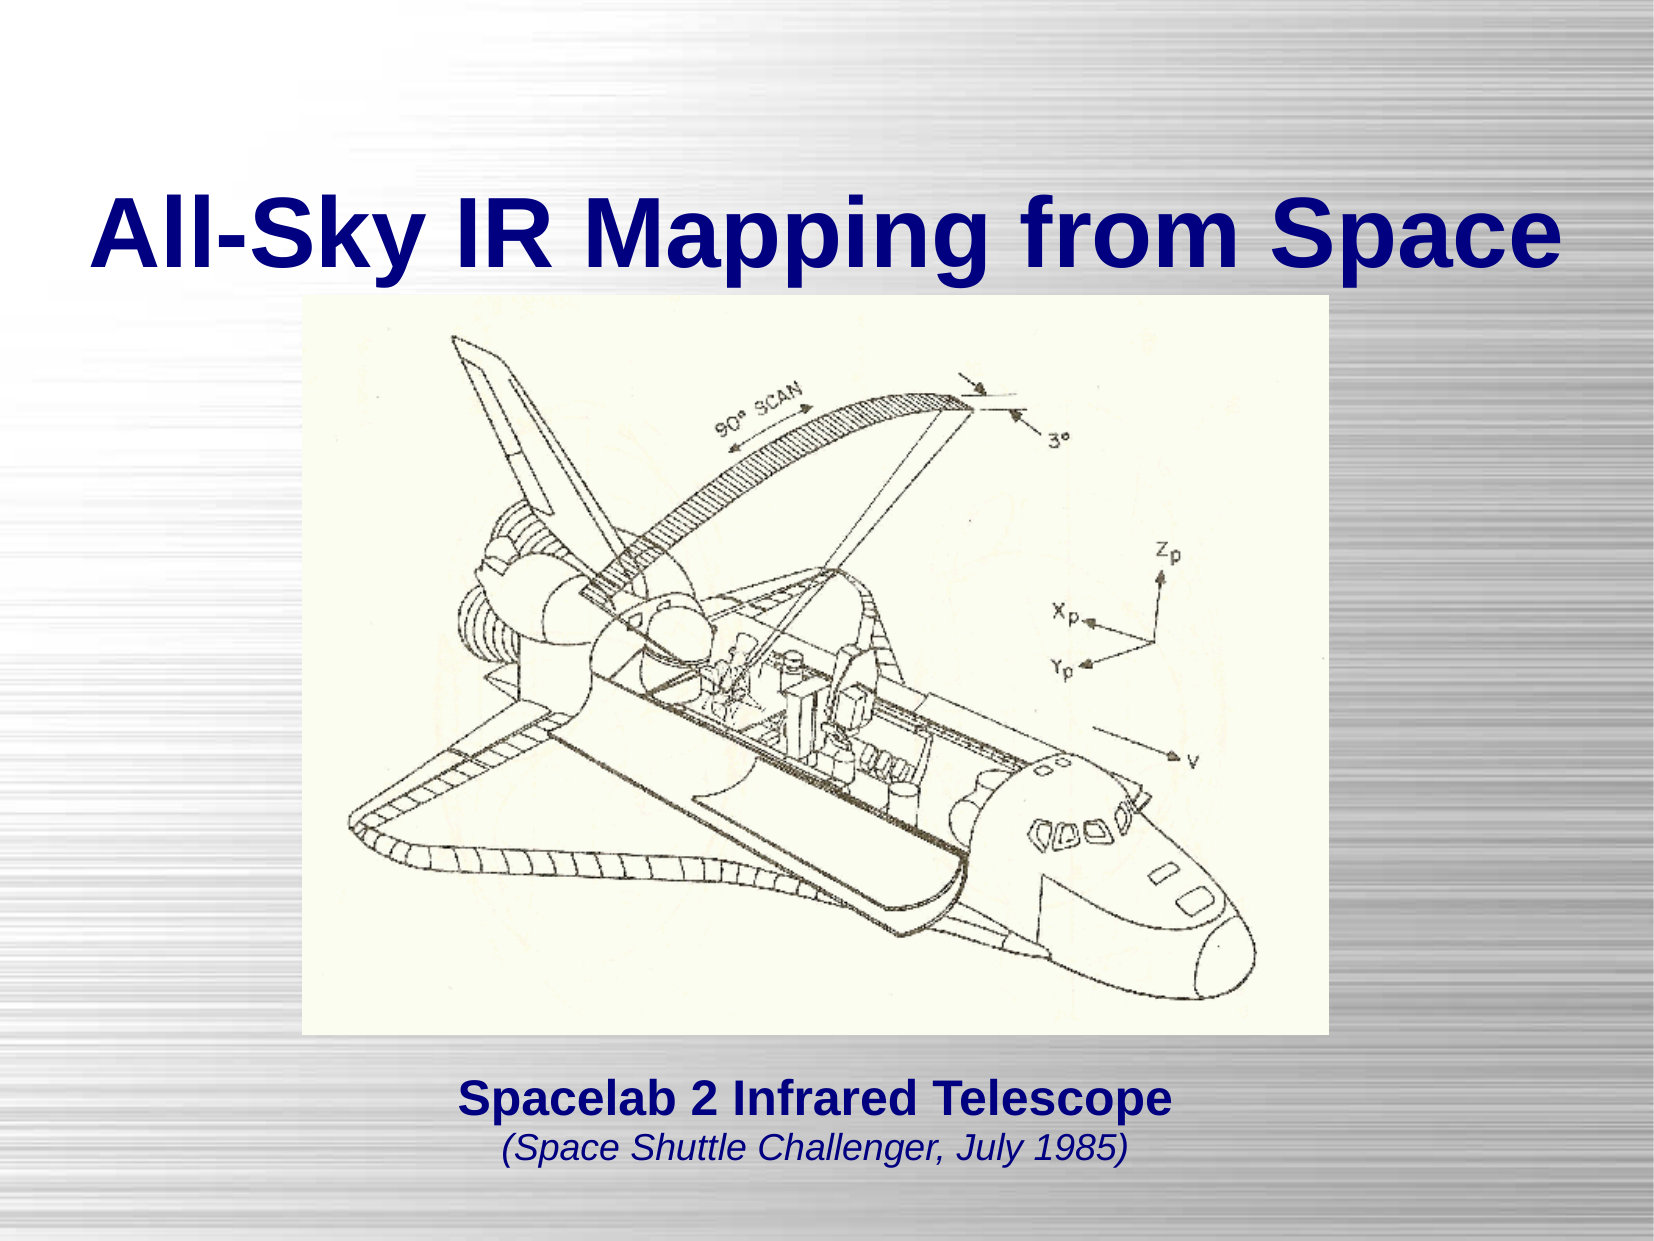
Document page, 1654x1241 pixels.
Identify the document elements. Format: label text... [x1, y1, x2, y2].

text_box Spacelab 2 Infrared Telescope (Space Shuttle Challenger, July 1985) [442, 1062, 1189, 1177]
text_box All-Sky IR Mapping from Space [29, 169, 1625, 297]
picture [0, 0, 1654, 1241]
